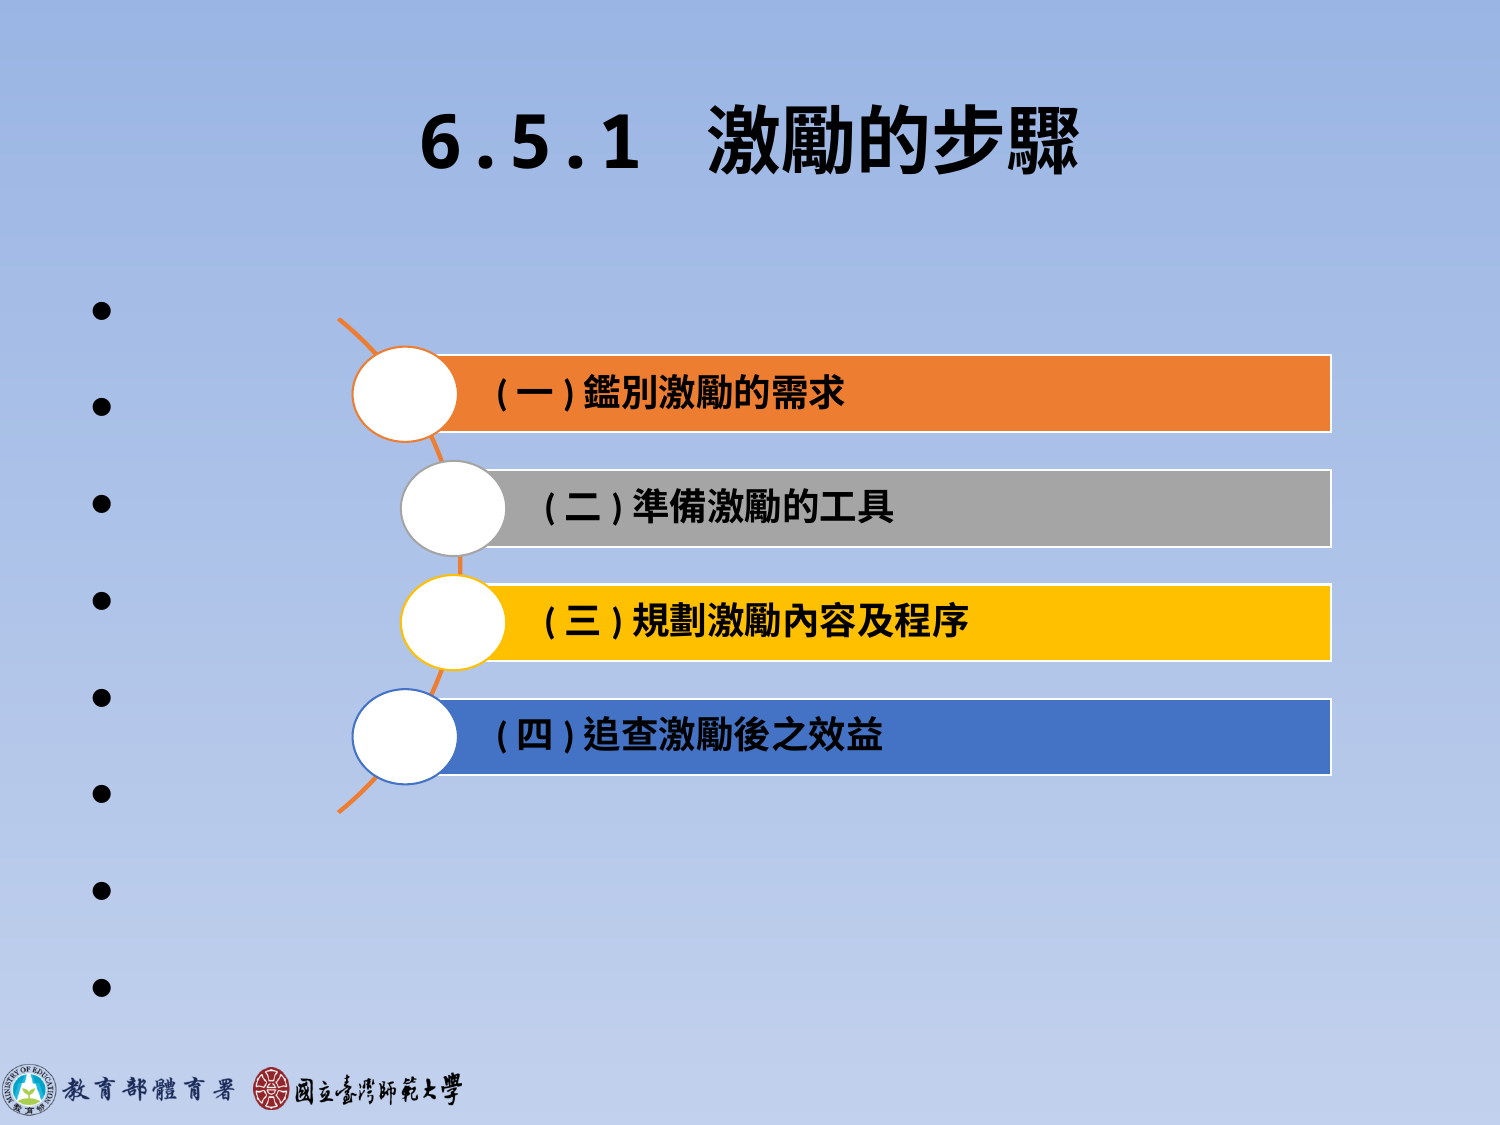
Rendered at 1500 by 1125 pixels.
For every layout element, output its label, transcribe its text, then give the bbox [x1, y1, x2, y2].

text_box [352, 689, 458, 785]
text_box [400, 575, 507, 671]
text_box (二)準備激勵的工具 [486, 470, 1332, 547]
text_box (一)鑑別激勵的需求 [437, 355, 1332, 433]
text_box [352, 346, 458, 442]
title 6.5.1 激勵的步驟 [75, 45, 1426, 233]
text_box [400, 460, 507, 557]
list [75, 262, 1366, 1005]
text_box (四)追查激勵後之效益 [438, 698, 1332, 775]
text_box (三)規劃激勵內容及程序 [486, 584, 1332, 661]
